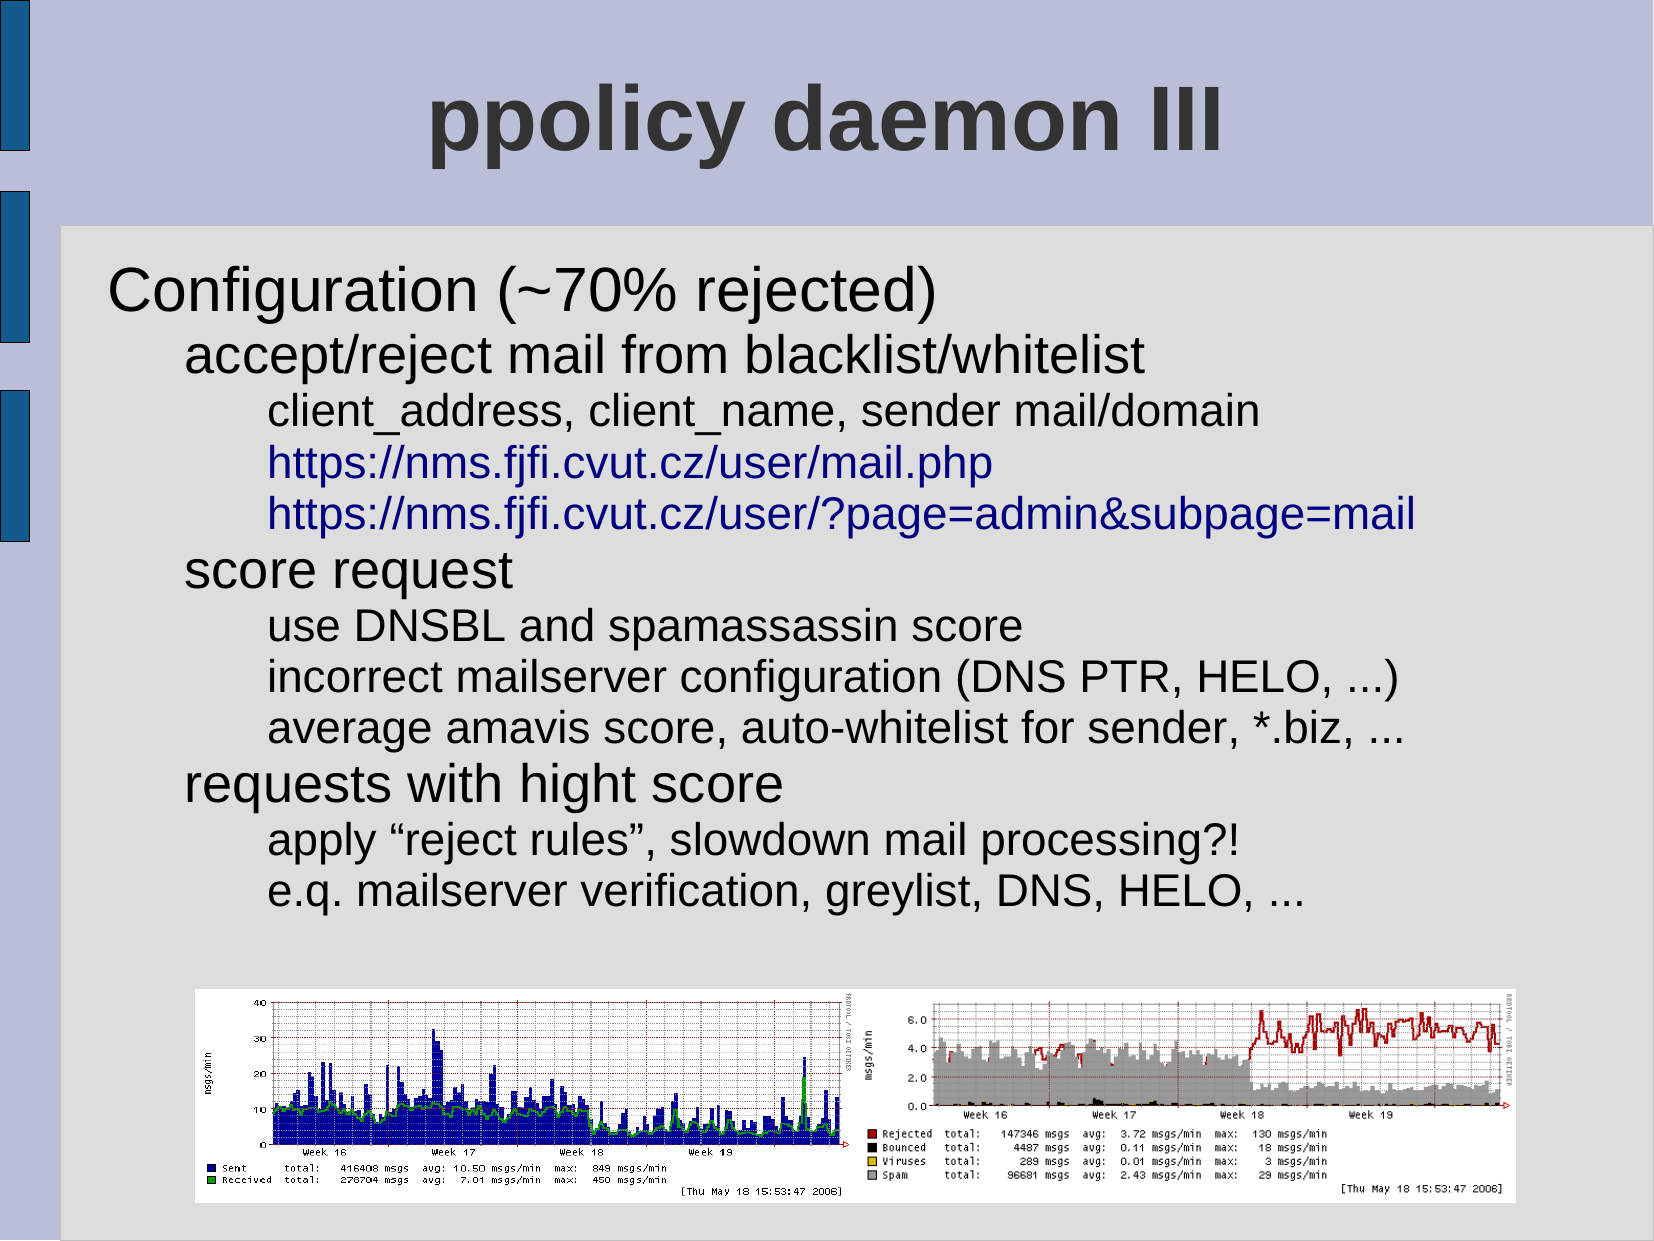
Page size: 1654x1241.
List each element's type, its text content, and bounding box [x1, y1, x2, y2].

picture [195, 989, 1516, 1203]
title ppolicy daemon III [120, 15, 1533, 223]
list Configuration (~70% rejected) accept/reject mail from blacklist/whitelist client_address, client_name, sender mail/domain https://nms.fjfi.cvut.cz/user/mail.php https://nms.fjfi.cvut.cz/user/?page=admin&subpage=mail score request use DNSBL and spamassassin score incorrect mailserver configuration (DNS PTR, HELO, ...) average amavis score, auto-whitelist for sender, *.biz, ... requests with hight score apply “reject rules”, slowdown mail processing?! e.q. mailserver verification, greylist, DNS, HELO, ... [90, 255, 1561, 1171]
